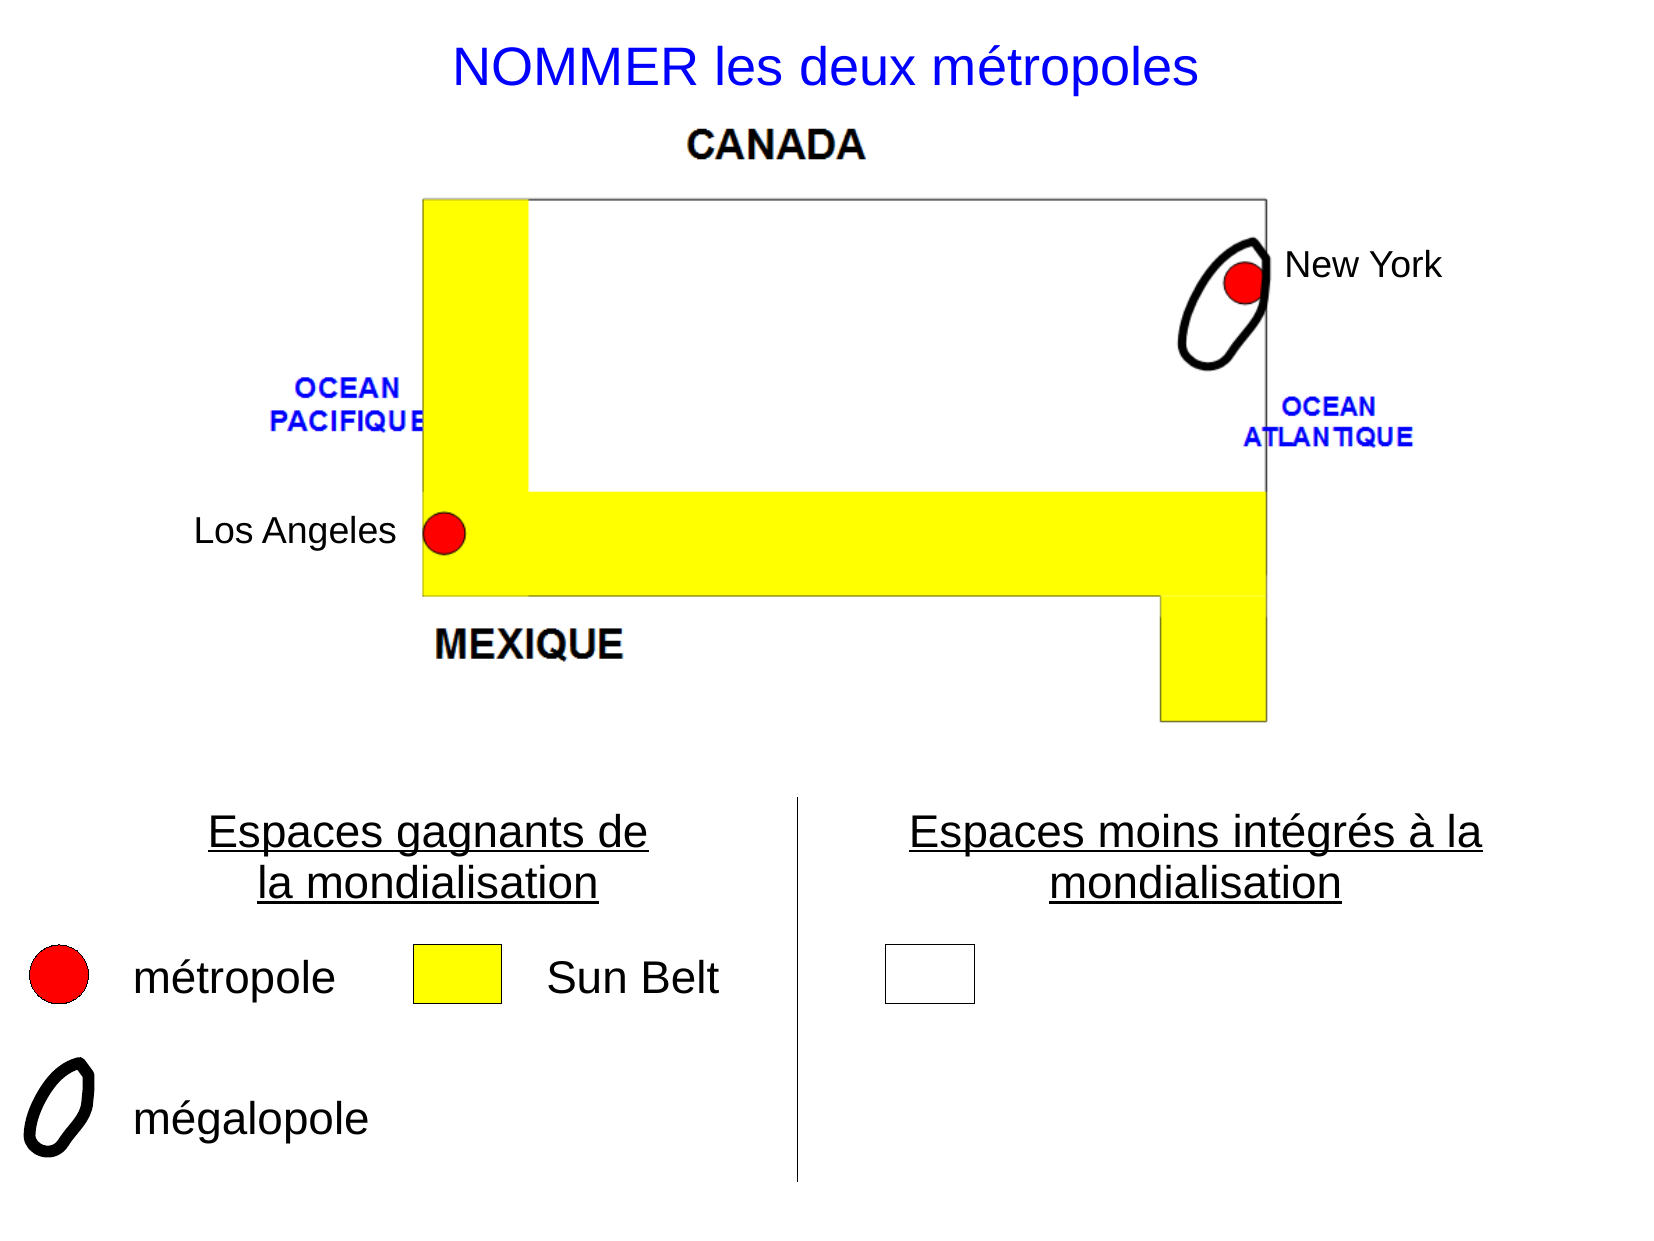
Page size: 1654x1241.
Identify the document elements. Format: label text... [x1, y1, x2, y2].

text_box NOMMER les deux métropoles [88, 29, 1565, 105]
picture [265, 118, 1418, 739]
text_box Espaces gagnants de la mondialisation [177, 798, 680, 916]
text_box [885, 944, 975, 1004]
text_box métropole [118, 944, 355, 1011]
text_box [413, 944, 502, 1004]
text_box [29, 944, 89, 1004]
text_box Sun Belt [531, 944, 768, 1011]
text_box Los Angeles [177, 501, 414, 559]
text_box New York [1269, 236, 1506, 294]
text_box Espaces moins intégrés à la mondialisation [885, 798, 1506, 916]
text_box mégalopole [118, 1085, 414, 1152]
